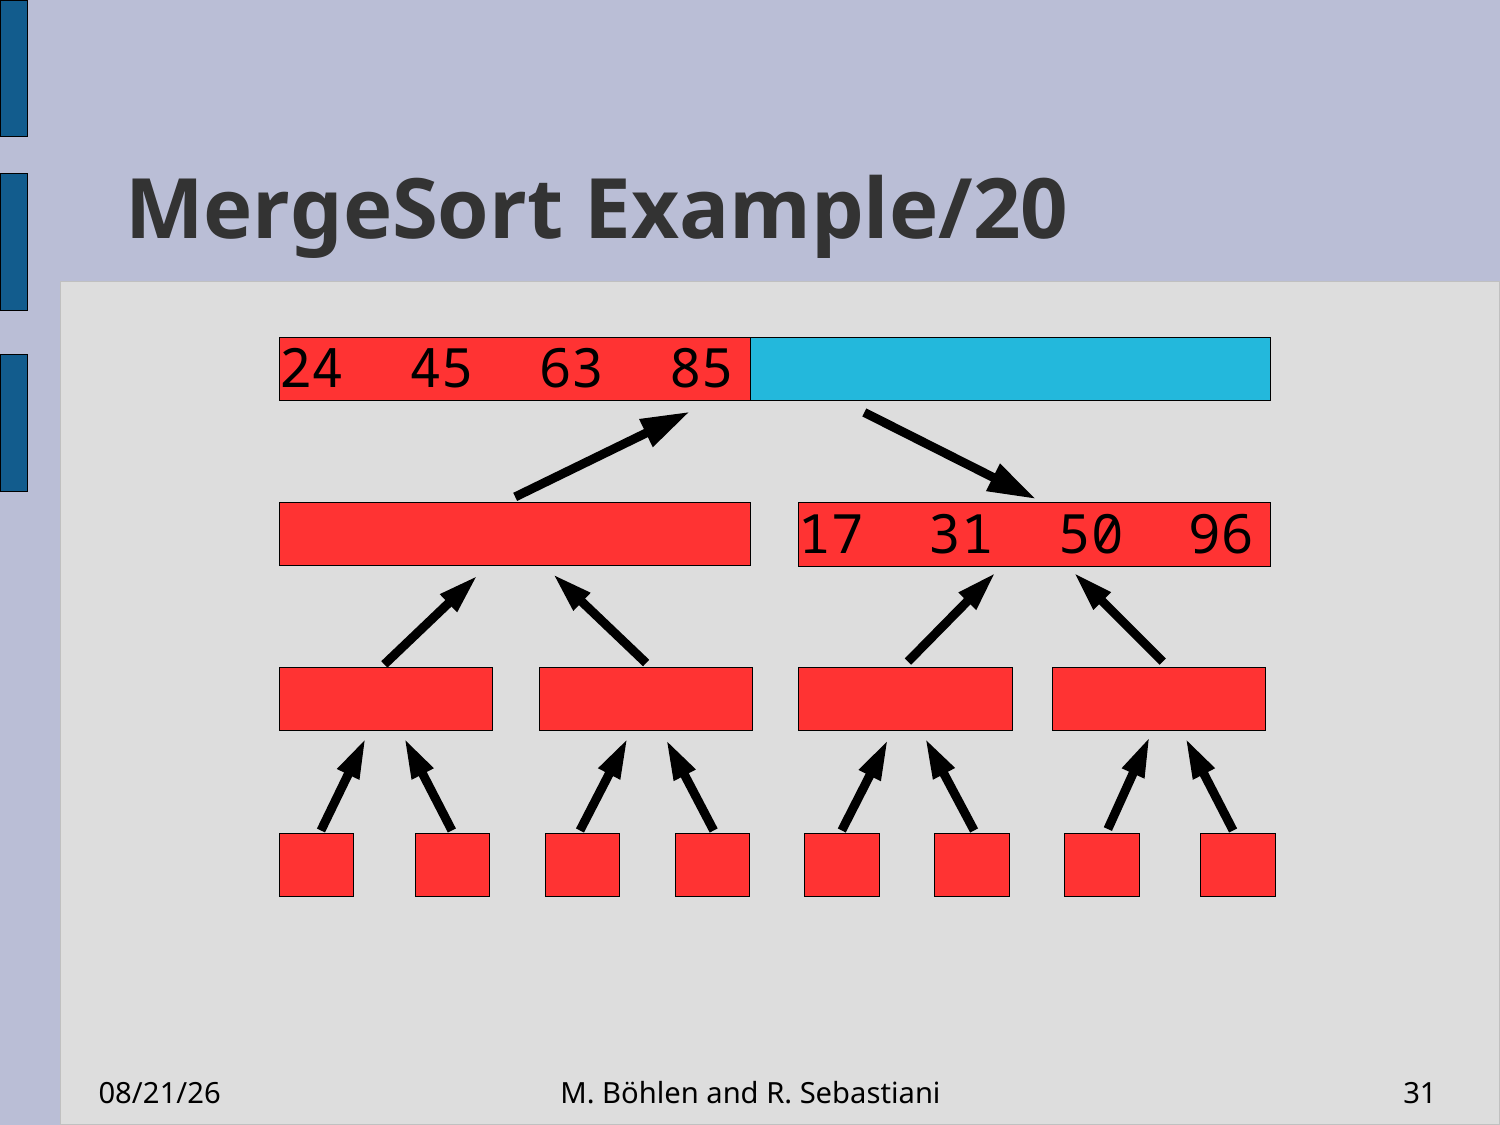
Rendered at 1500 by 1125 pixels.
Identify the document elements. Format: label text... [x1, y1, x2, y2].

text_box [415, 833, 490, 897]
text_box [279, 502, 751, 566]
text_box 24 45 63 85 [279, 337, 751, 401]
text_box [545, 833, 620, 897]
text_box [279, 667, 493, 731]
text_box [539, 667, 753, 731]
title MergeSort Example/20 [110, 67, 1392, 271]
text_box [934, 833, 1010, 897]
text_box [1200, 833, 1276, 897]
text_box [1052, 667, 1266, 731]
text_box [804, 833, 880, 897]
text_box [675, 833, 750, 897]
text_box 24 45 63 85 [751, 337, 1271, 401]
text_box 17 31 50 96 [798, 502, 1271, 566]
text_box [798, 667, 1013, 731]
text_box [1064, 833, 1140, 897]
text_box [279, 833, 354, 897]
